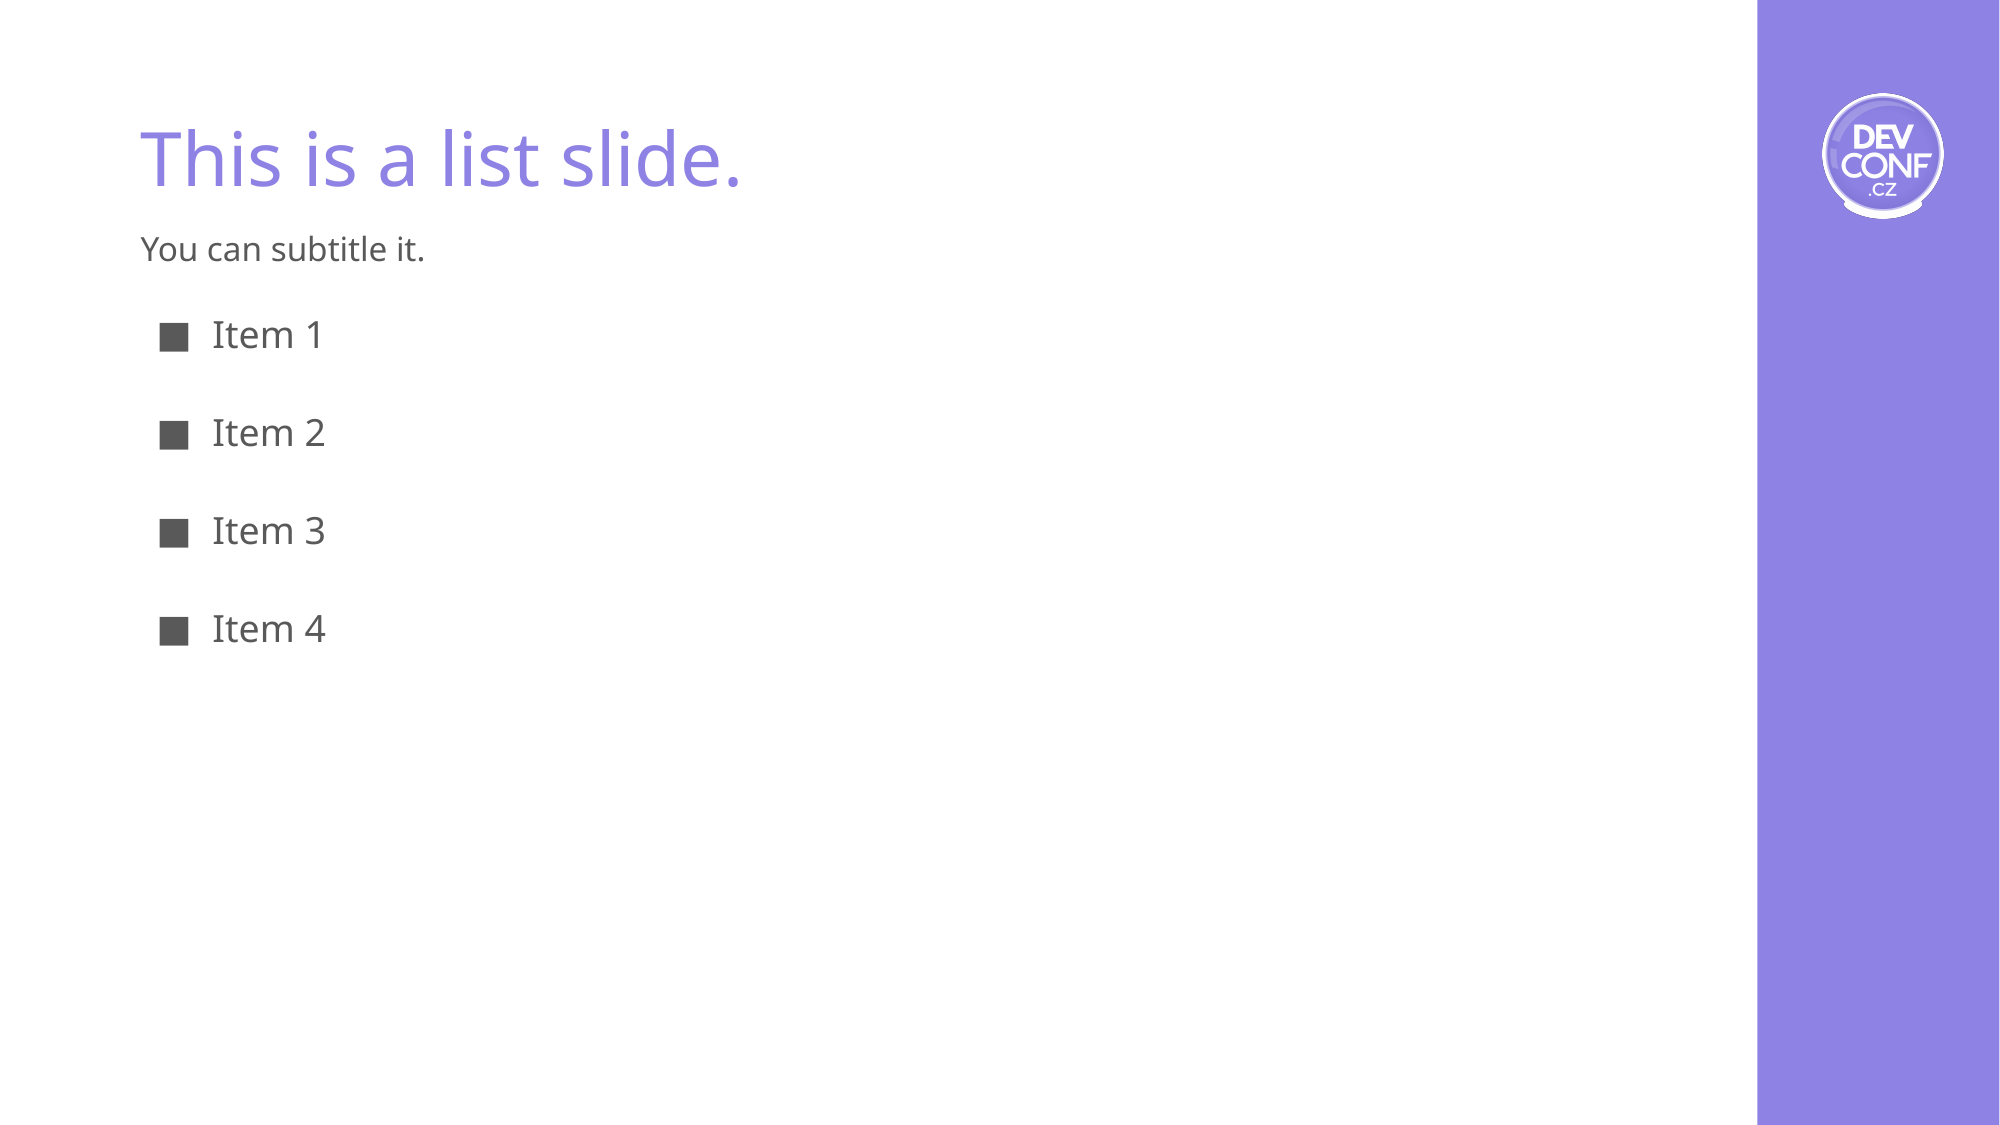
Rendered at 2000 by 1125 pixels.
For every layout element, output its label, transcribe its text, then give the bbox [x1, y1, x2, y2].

subtitle You can subtitle it. [140, 218, 1467, 277]
picture [1822, 93, 1944, 219]
list Item 1 Item 2 Item 3 Item 4 [137, 299, 1463, 987]
title This is a list slide. [140, 93, 1467, 218]
